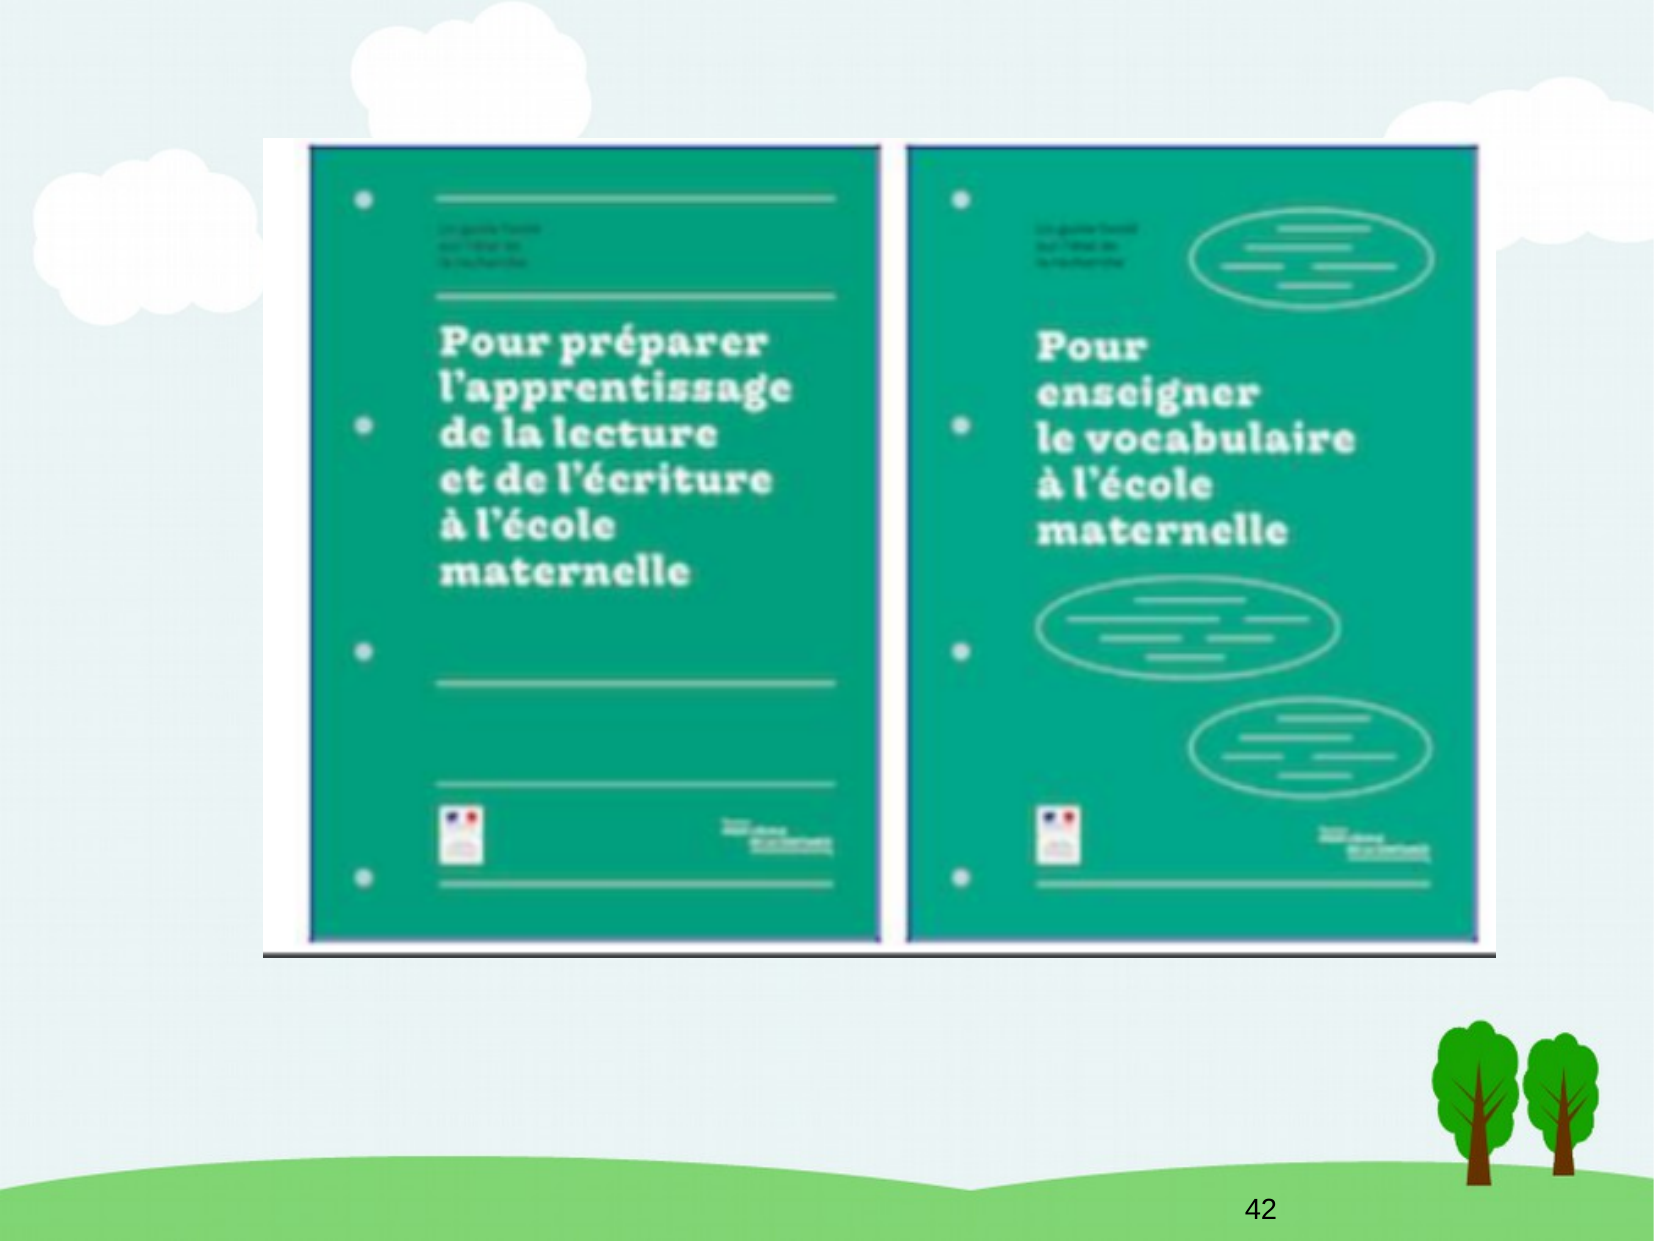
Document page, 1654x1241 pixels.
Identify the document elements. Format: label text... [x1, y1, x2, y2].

picture [0, 0, 1654, 1241]
text_box <numéro> [1244, 1190, 1630, 1241]
